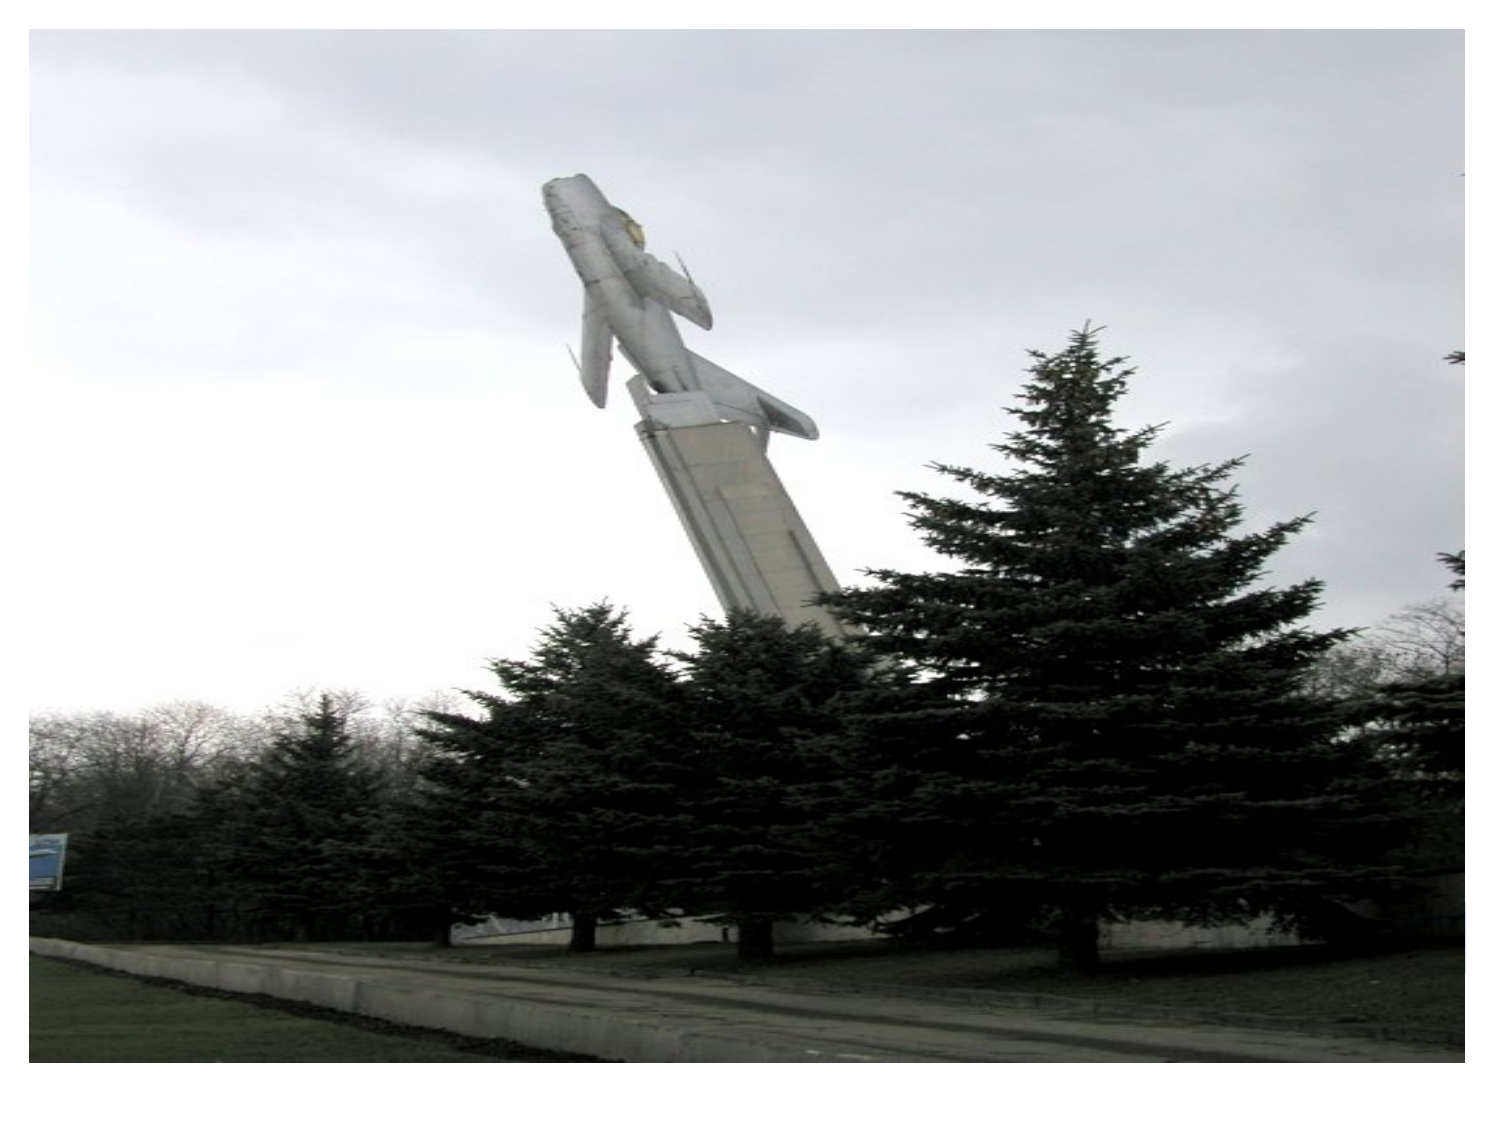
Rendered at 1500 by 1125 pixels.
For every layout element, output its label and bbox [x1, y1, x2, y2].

picture [29, 29, 1465, 1063]
